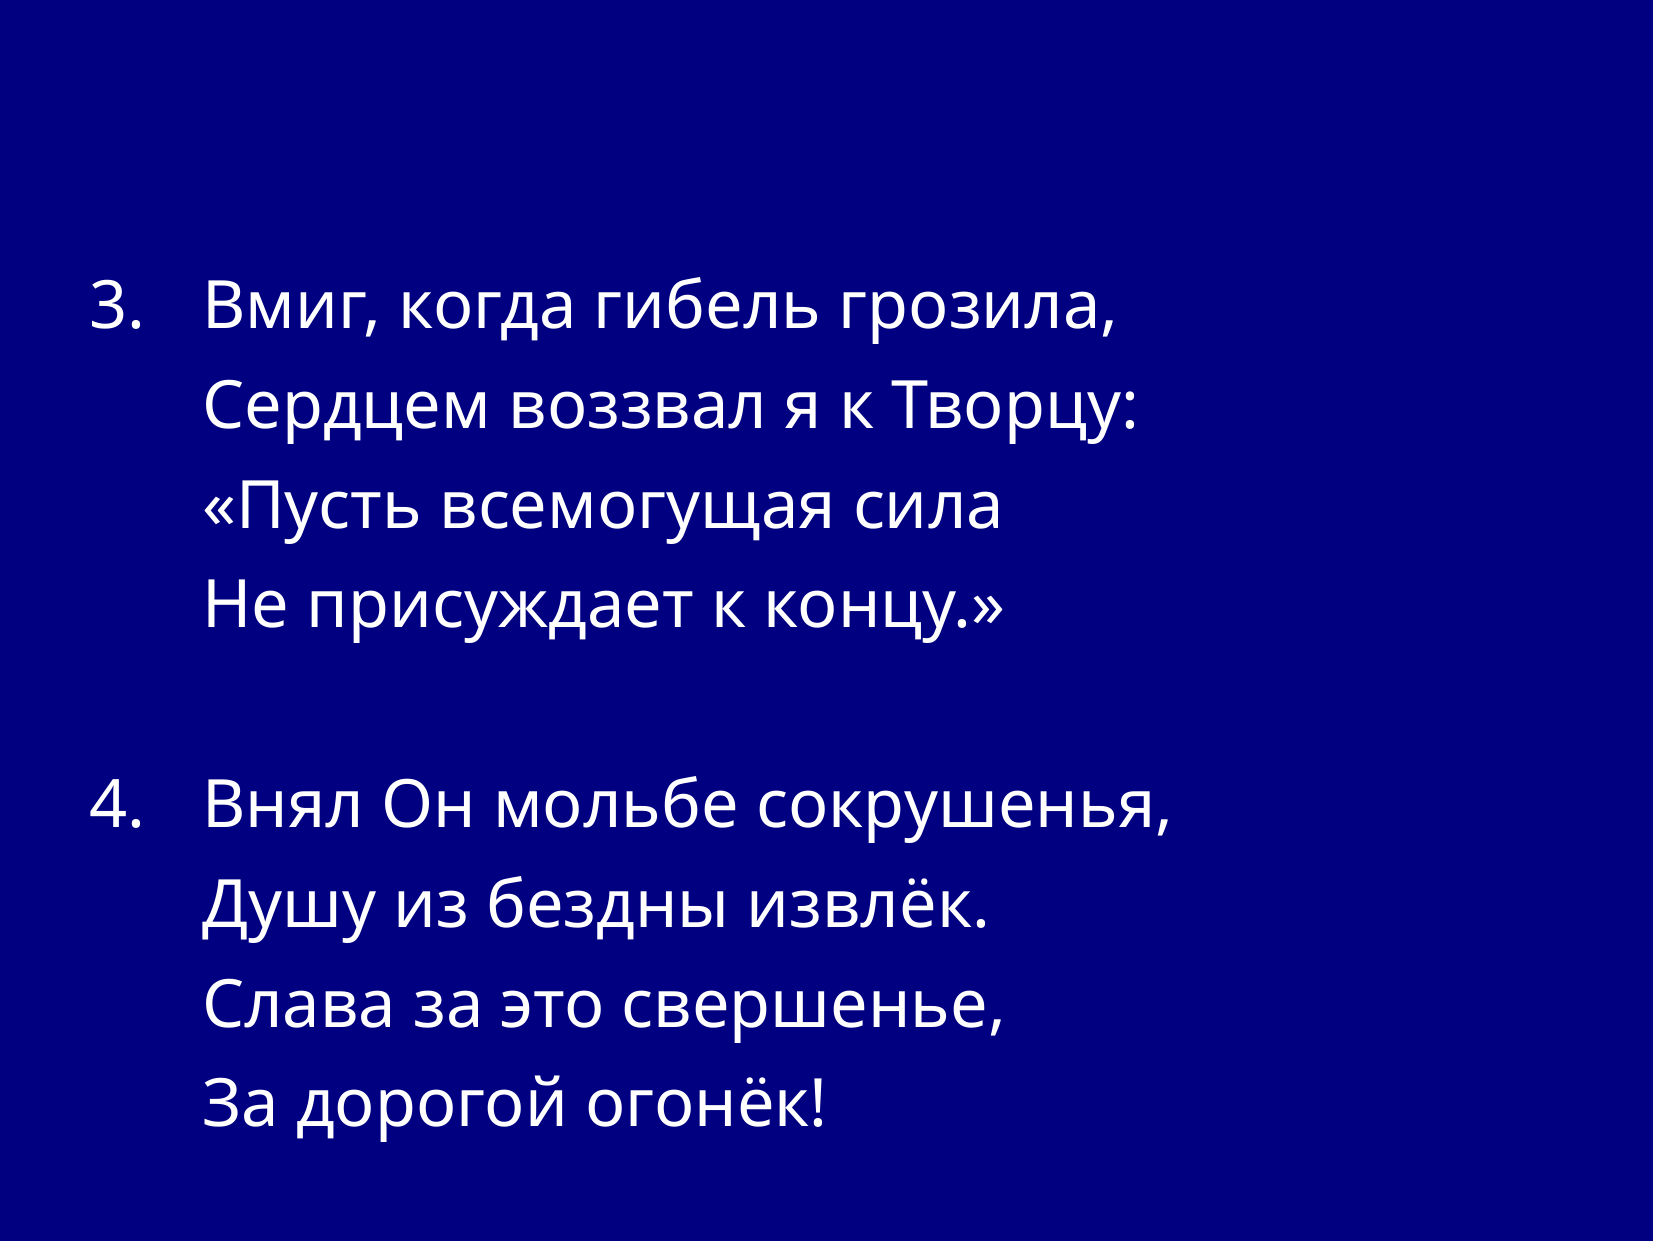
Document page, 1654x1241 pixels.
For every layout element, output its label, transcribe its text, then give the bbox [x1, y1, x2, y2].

text_box 3. Вмиг, когда гибель грозила, Сердцем воззвал я к Творцу: «Пусть всемогущая сила Не присуждает к концу.» 4. Внял Он мольбе сокрушенья, Душу из бездны извлёк. Слава за это свершенье, За дорогой огонёк! [75, 150, 1576, 1163]
